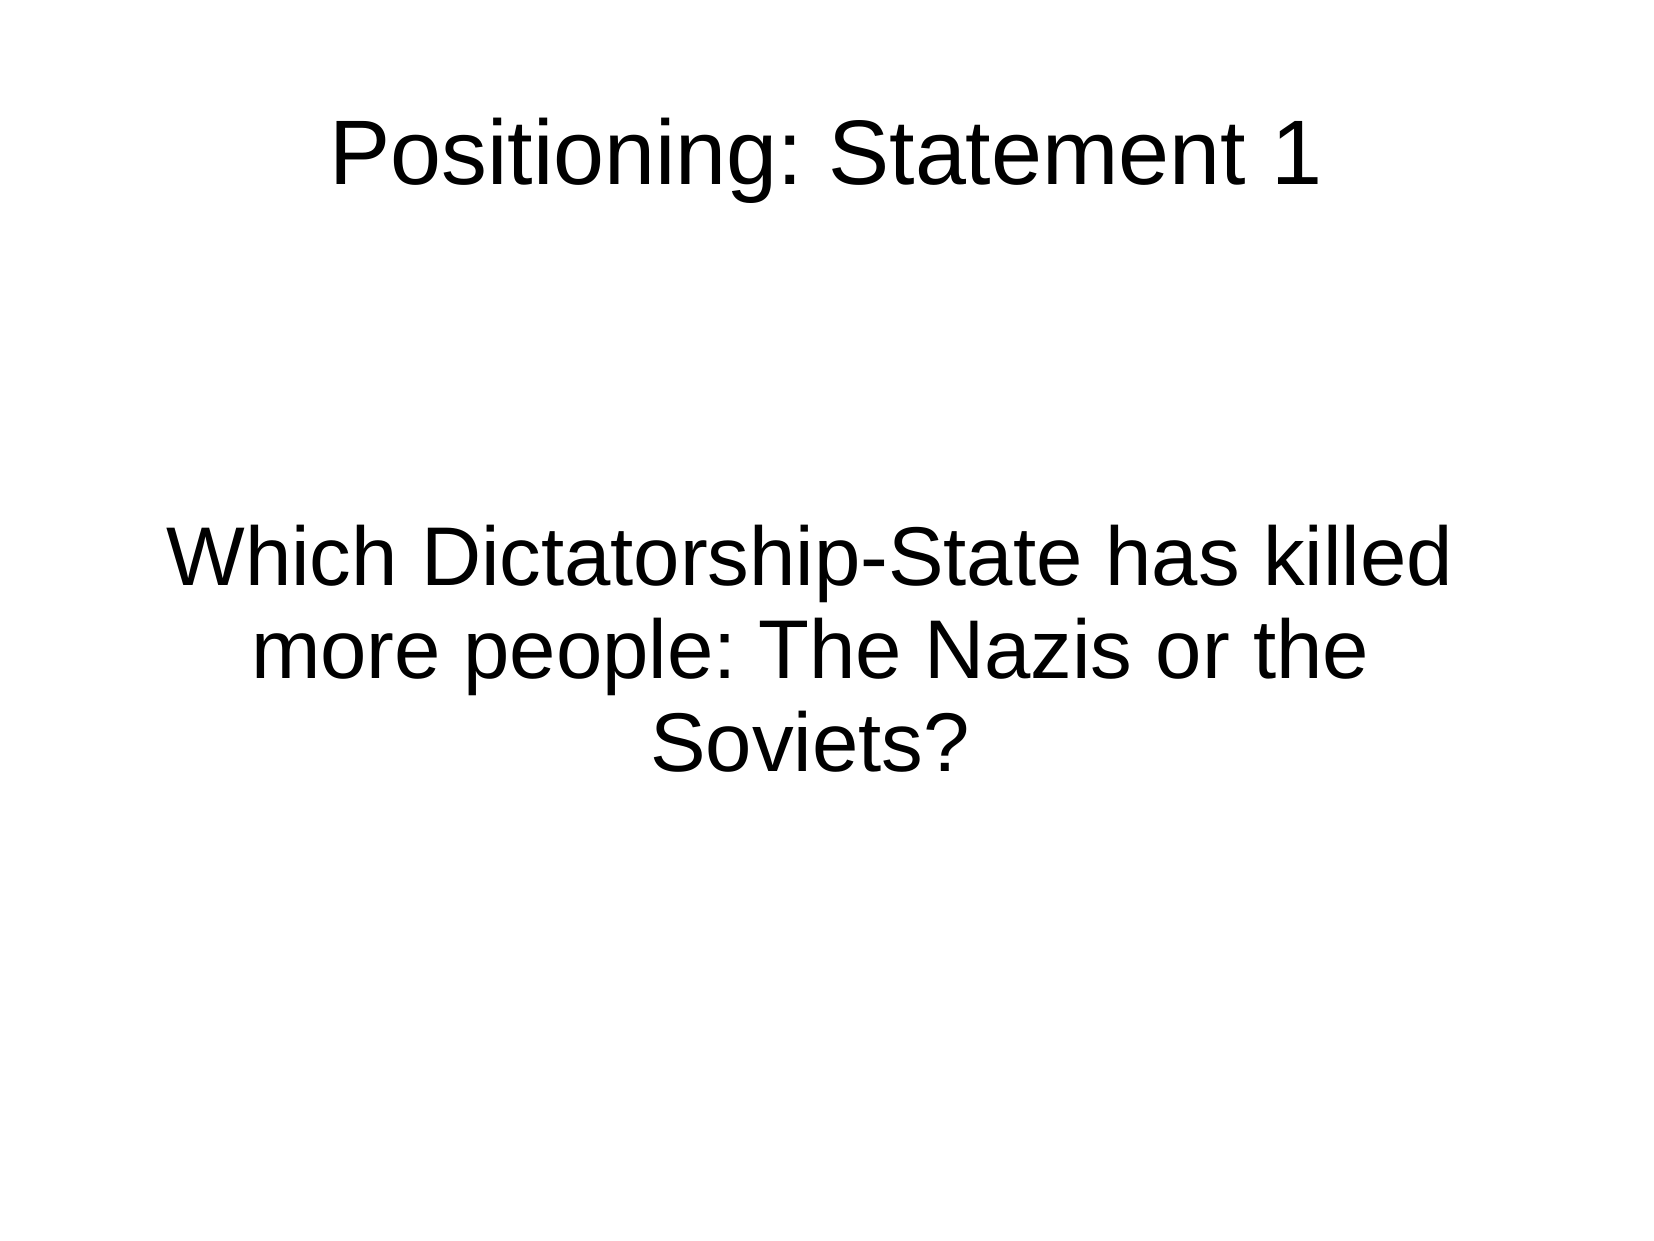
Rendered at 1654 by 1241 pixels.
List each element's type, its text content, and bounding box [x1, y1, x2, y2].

title Positioning: Statement 1 [82, 49, 1571, 257]
subtitle Which Dictatorship-State has killed more people: The Nazis or the Soviets? [82, 290, 1538, 1010]
